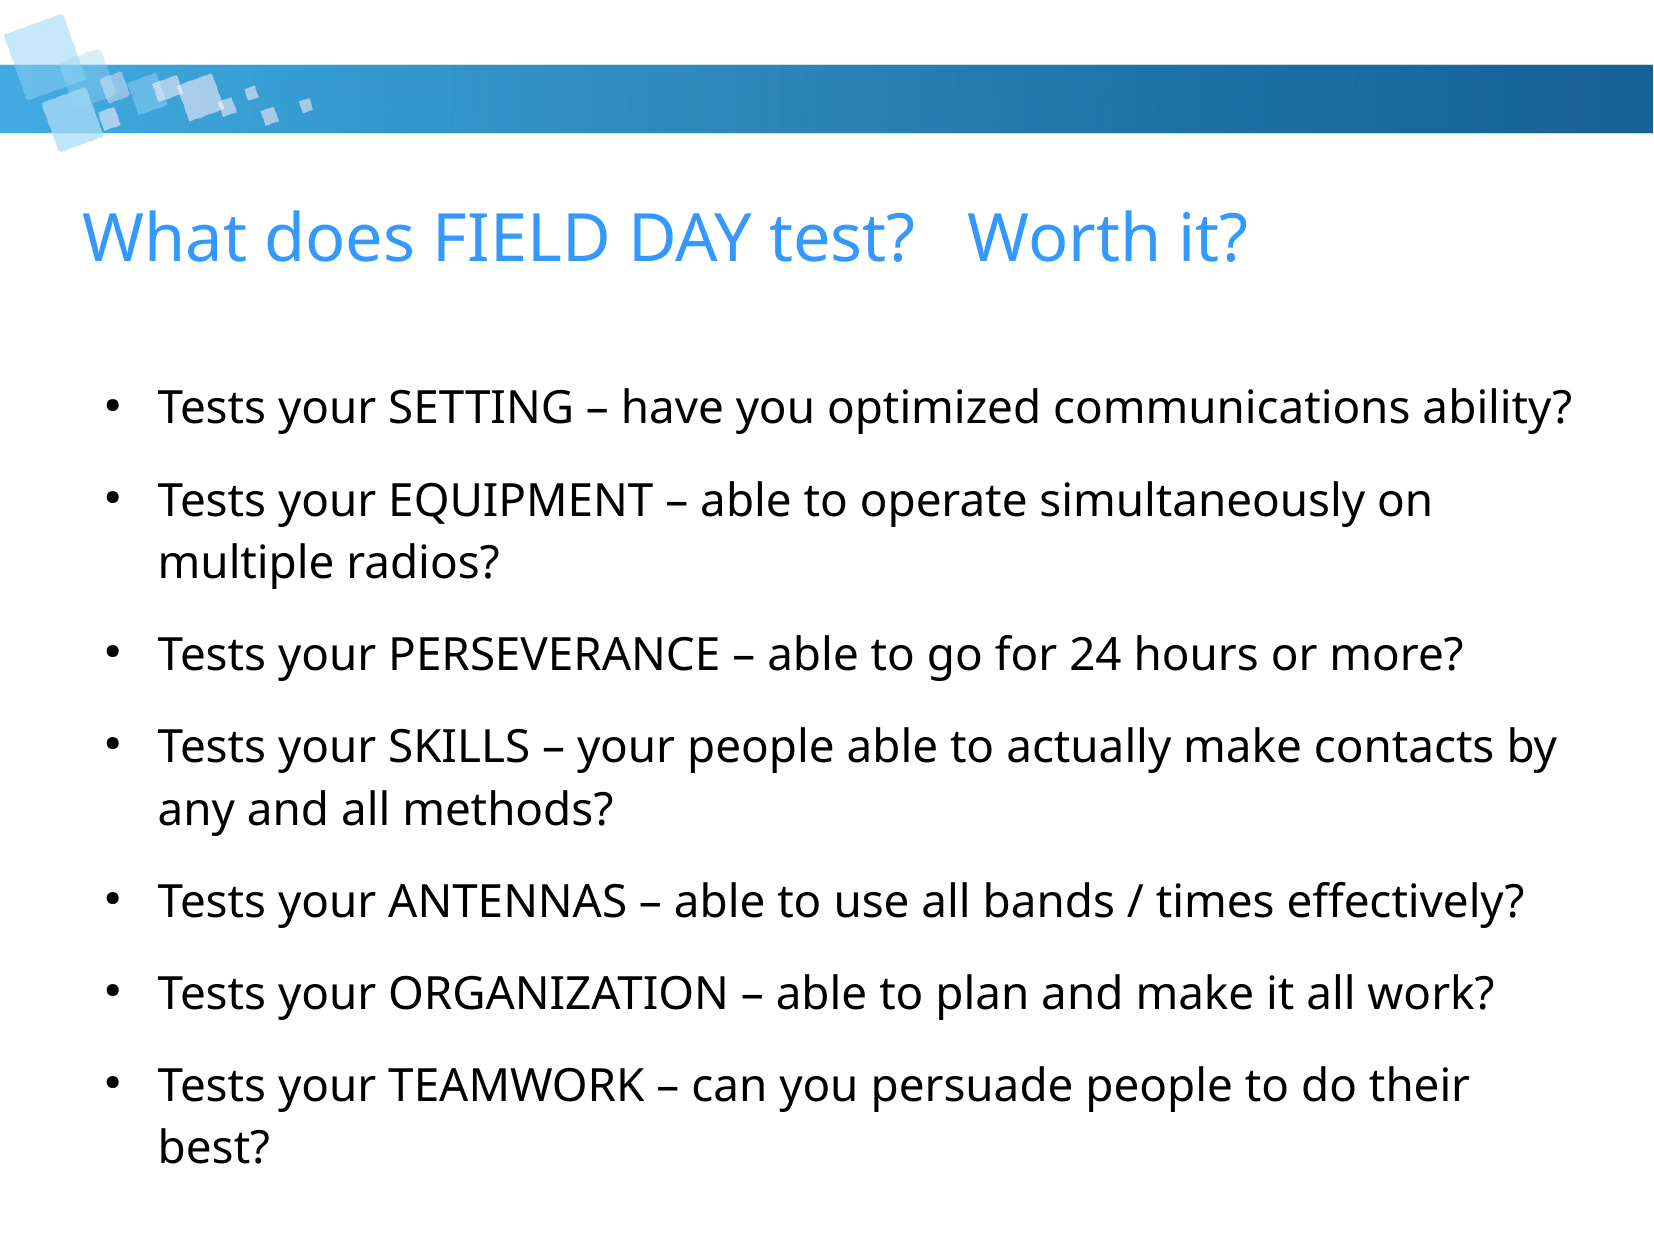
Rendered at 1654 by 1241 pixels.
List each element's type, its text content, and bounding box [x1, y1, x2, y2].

list Tests your SETTING – have you optimized communications ability? Tests your EQUIPMENT – able to operate simultaneously on multiple radios? Tests your PERSEVERANCE – able to go for 24 hours or more? Tests your SKILLS – your people able to actually make contacts by any and all methods? Tests your ANTENNAS – able to use all bands / times effectively? Tests your ORGANIZATION – able to plan and make it all work? Tests your TEAMWORK – can you persuade people to do their best? [86, 375, 1576, 1095]
title What does FIELD DAY test? Worth it? [82, 132, 1571, 340]
picture [0, 0, 1653, 1238]
